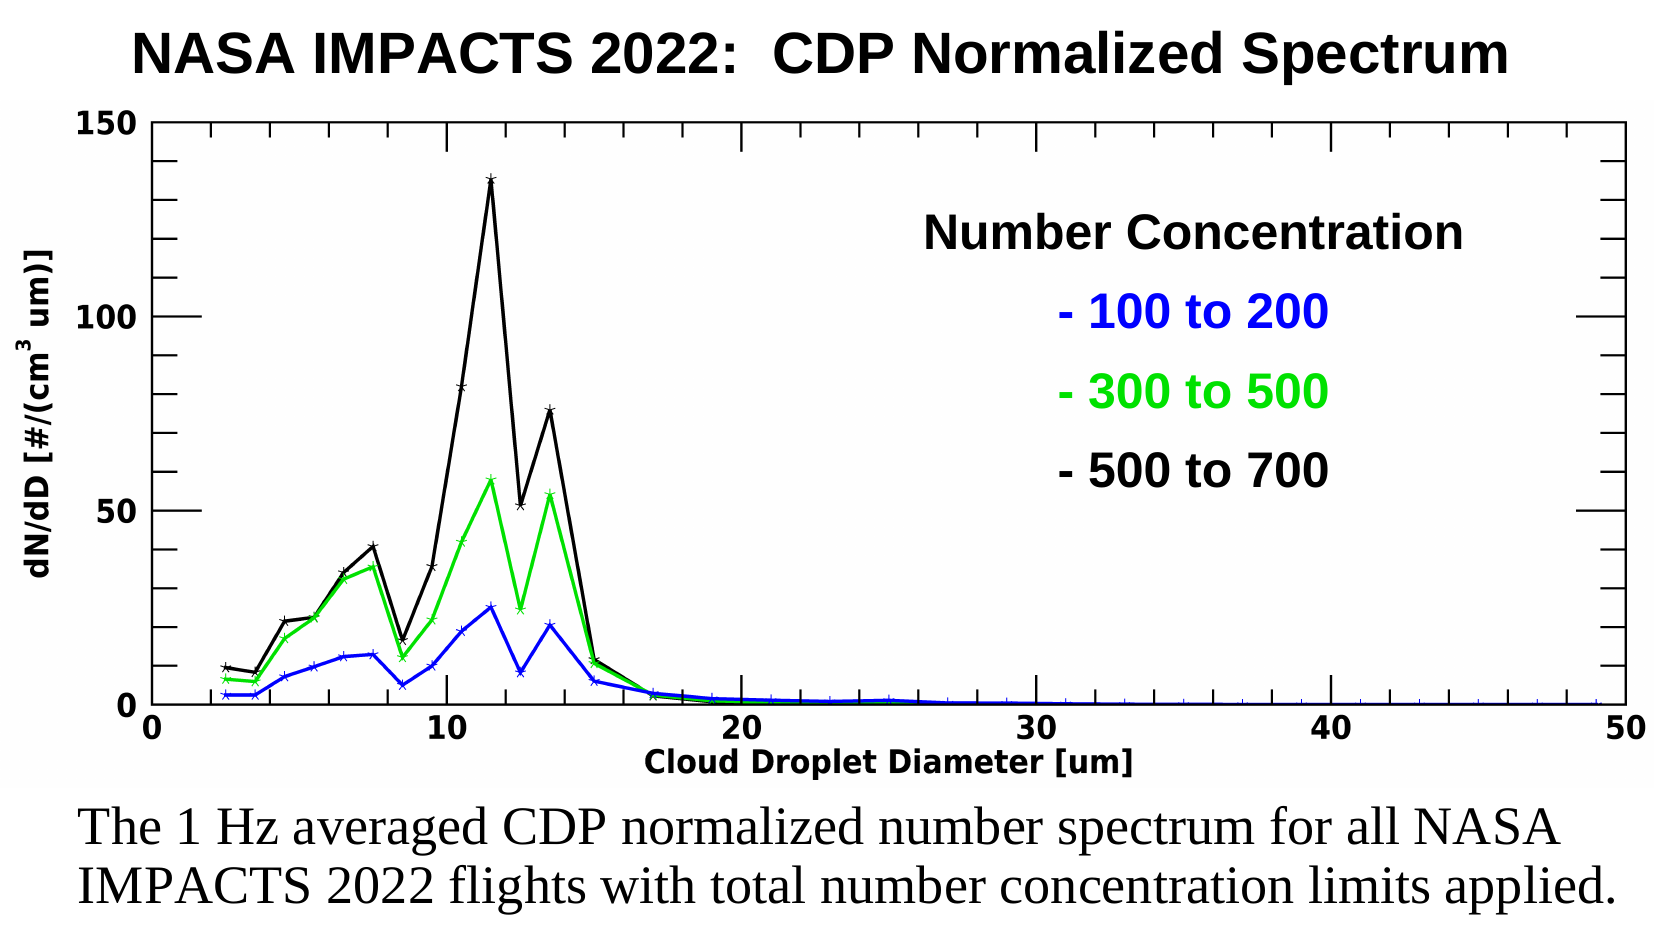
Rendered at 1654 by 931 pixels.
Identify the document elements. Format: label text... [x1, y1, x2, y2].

picture [0, 100, 1654, 788]
text_box NASA IMPACTS 2022: CDP Normalized Spectrum [0, 22, 1649, 86]
text_box Number Concentration - 100 to 200 - 300 to 500 - 500 to 700 [893, 173, 1494, 508]
text_box The 1 Hz averaged CDP normalized number spectrum for all NASA IMPACTS 2022 flights with total number concentration limits applied. [63, 790, 1654, 922]
